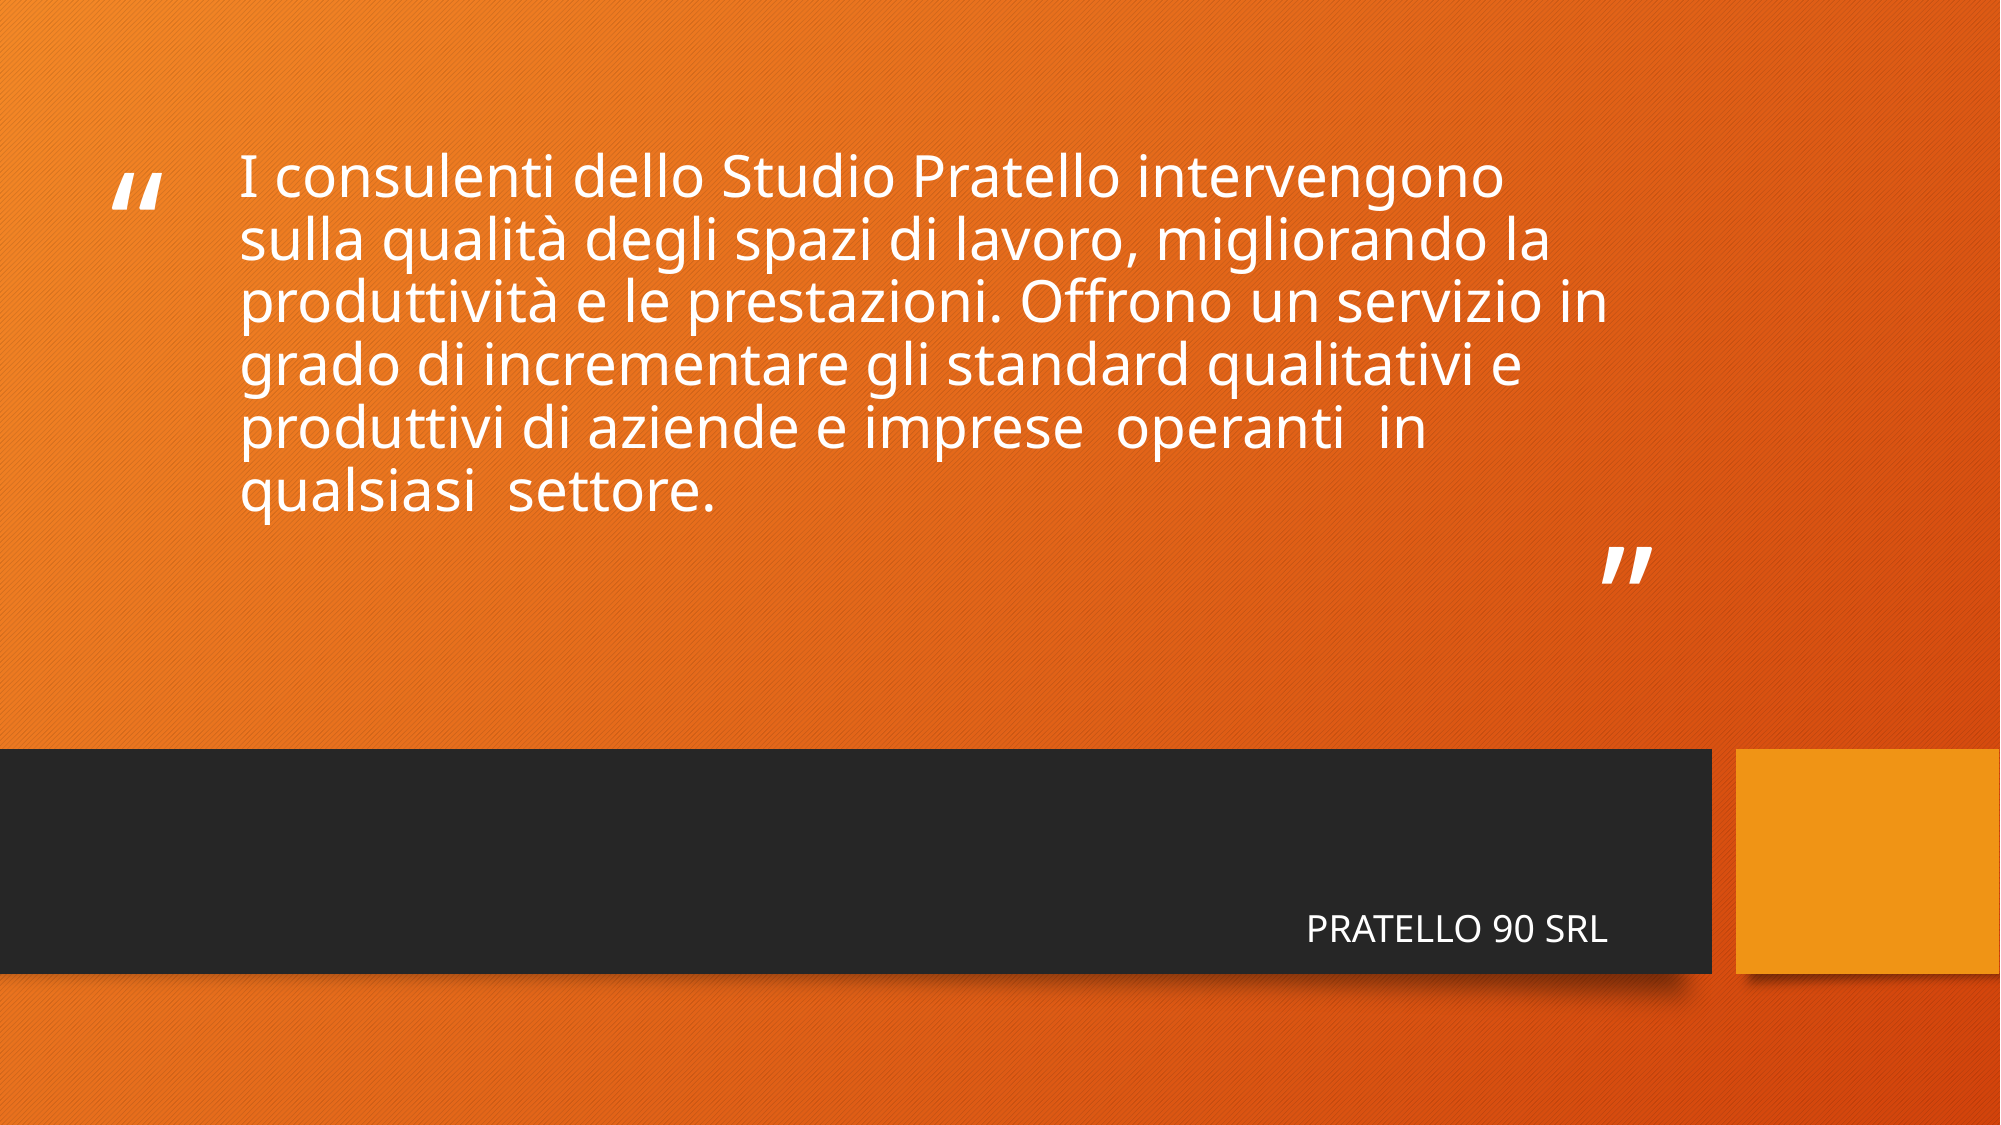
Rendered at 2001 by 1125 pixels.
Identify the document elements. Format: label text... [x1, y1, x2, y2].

text_box PRATELLO 90 SRL [1281, 897, 1624, 957]
title I consulenti dello Studio Pratello intervengono sulla qualità degli spazi di lavoro, migliorando la produttività e le prestazioni. Offrono un servizio in grado di incrementare gli standard qualitativi e produttivi di aziende e imprese operanti in qualsiasi settore. [224, 122, 1655, 621]
